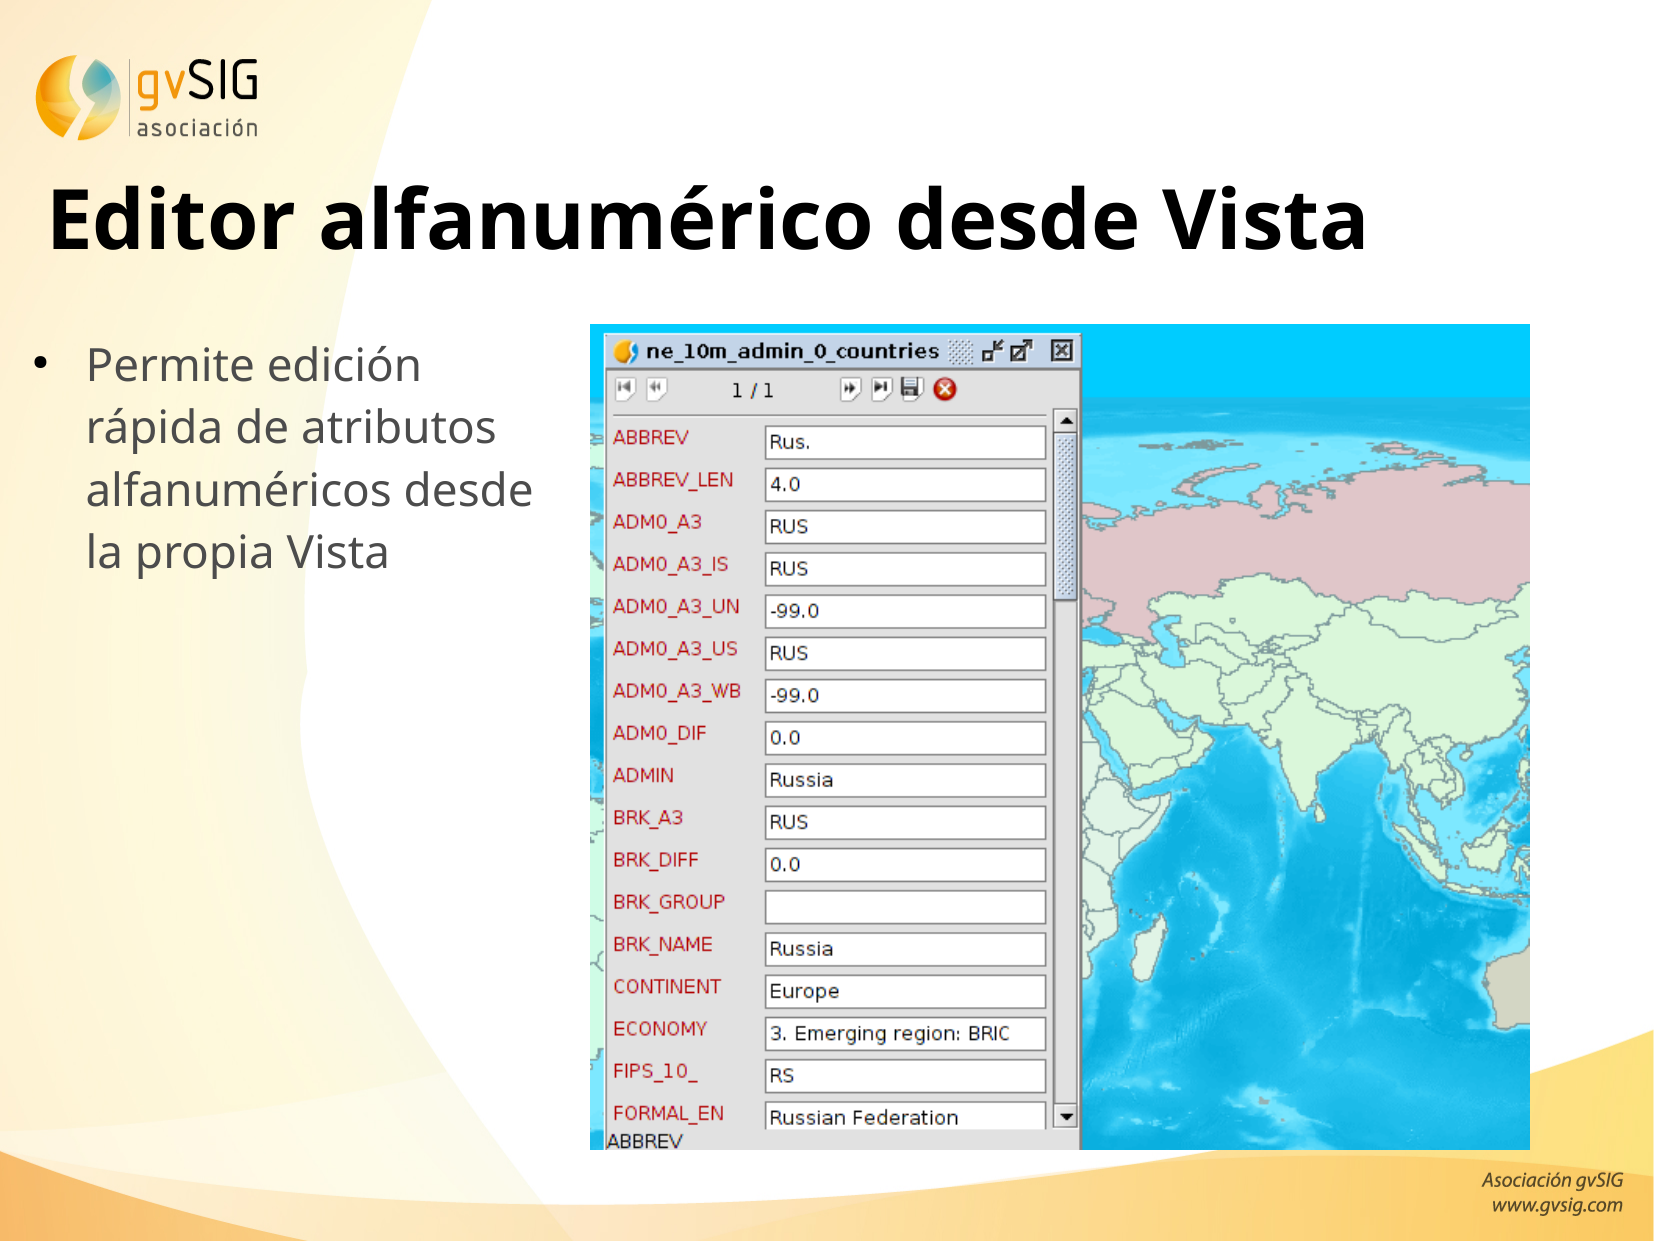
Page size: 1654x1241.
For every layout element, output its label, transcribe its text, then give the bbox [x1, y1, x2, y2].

text_box Permite edición rápida de atributos alfanuméricos desde la propia Vista [0, 324, 562, 608]
picture [0, 0, 1654, 1241]
title Editor alfanumérico desde Vista [46, 170, 1534, 265]
